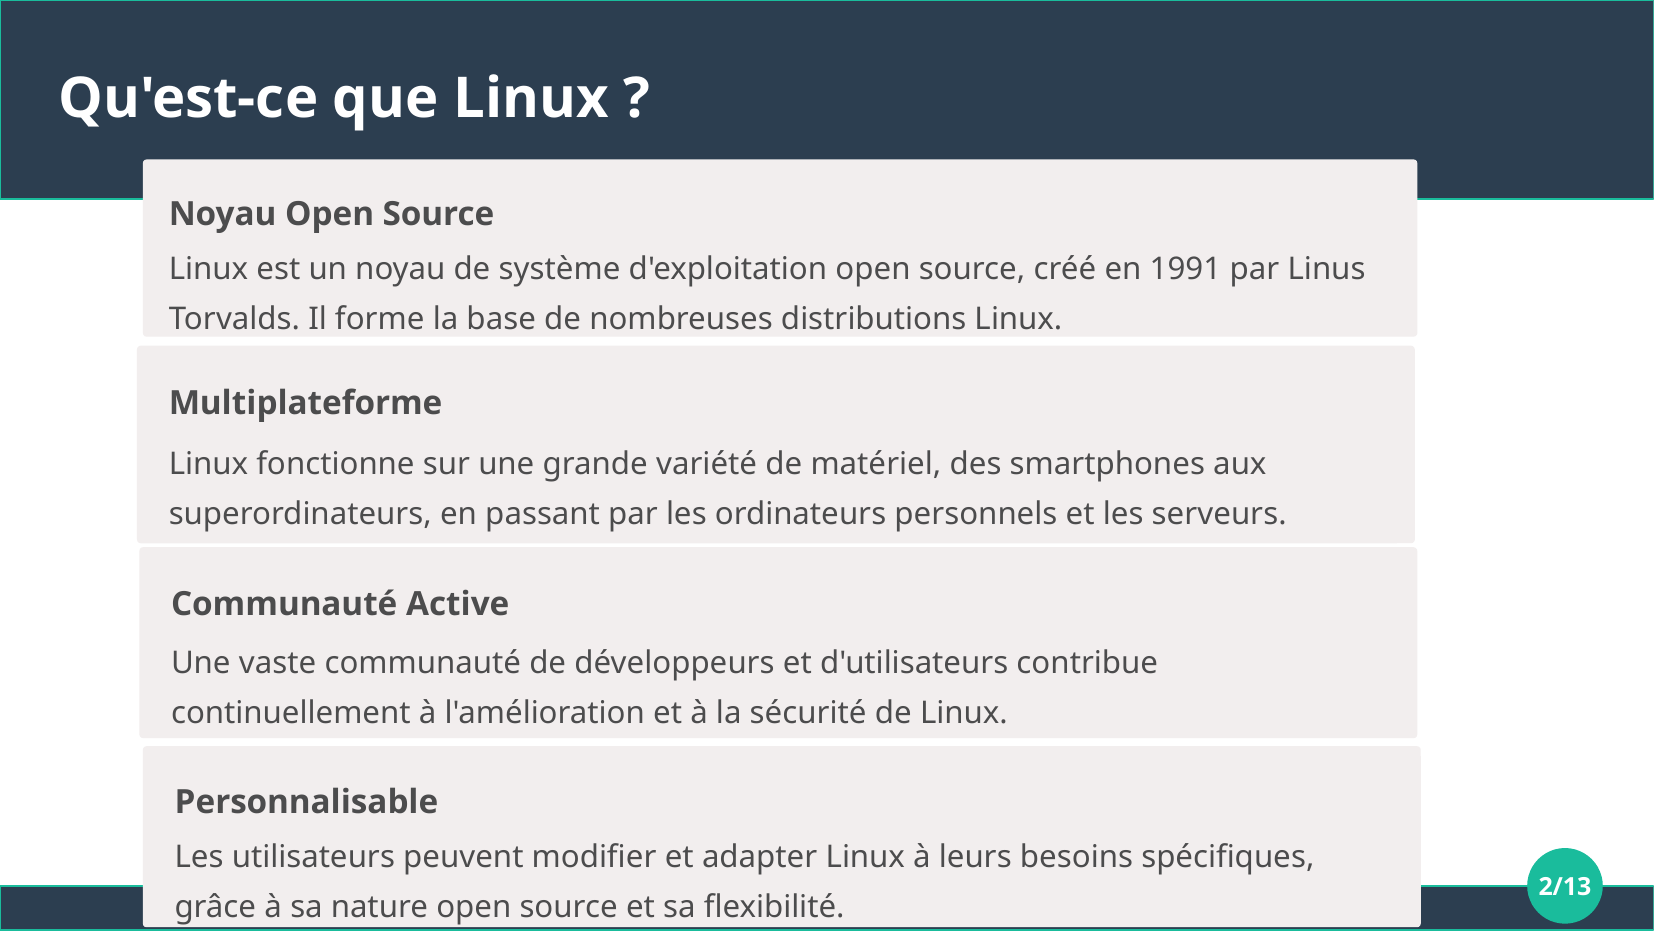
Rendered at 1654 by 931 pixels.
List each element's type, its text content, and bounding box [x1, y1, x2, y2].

text_box [142, 746, 1421, 928]
text_box Multiplateforme [168, 372, 566, 415]
text_box Communauté Active [171, 573, 568, 614]
text_box [142, 159, 1418, 337]
text_box Personnalisable [174, 770, 572, 810]
title Qu'est-ce que Linux ? [59, 37, 1595, 155]
text_box Les utilisateurs peuvent modifier et adapter Linux à leurs besoins spécifiques, grâce à sa nature open source et sa flexibilité. [174, 823, 1390, 903]
text_box [136, 345, 1415, 544]
text_box [139, 547, 1418, 739]
text_box Noyau Open Source [168, 183, 565, 222]
text_box Linux est un noyau de système d'exploitation open source, créé en 1991 par Linus Torvalds. Il forme la base de nombreuses distributions Linux. [168, 235, 1380, 313]
text_box Une vaste communauté de développeurs et d'utilisateurs contribue continuellement à l'amélioration et à la sécurité de Linux. [171, 629, 1386, 713]
text_box Linux fonctionne sur une grande variété de matériel, des smartphones aux superordinateurs, en passant par les ordinateurs personnels et les serveurs. [168, 430, 1384, 517]
